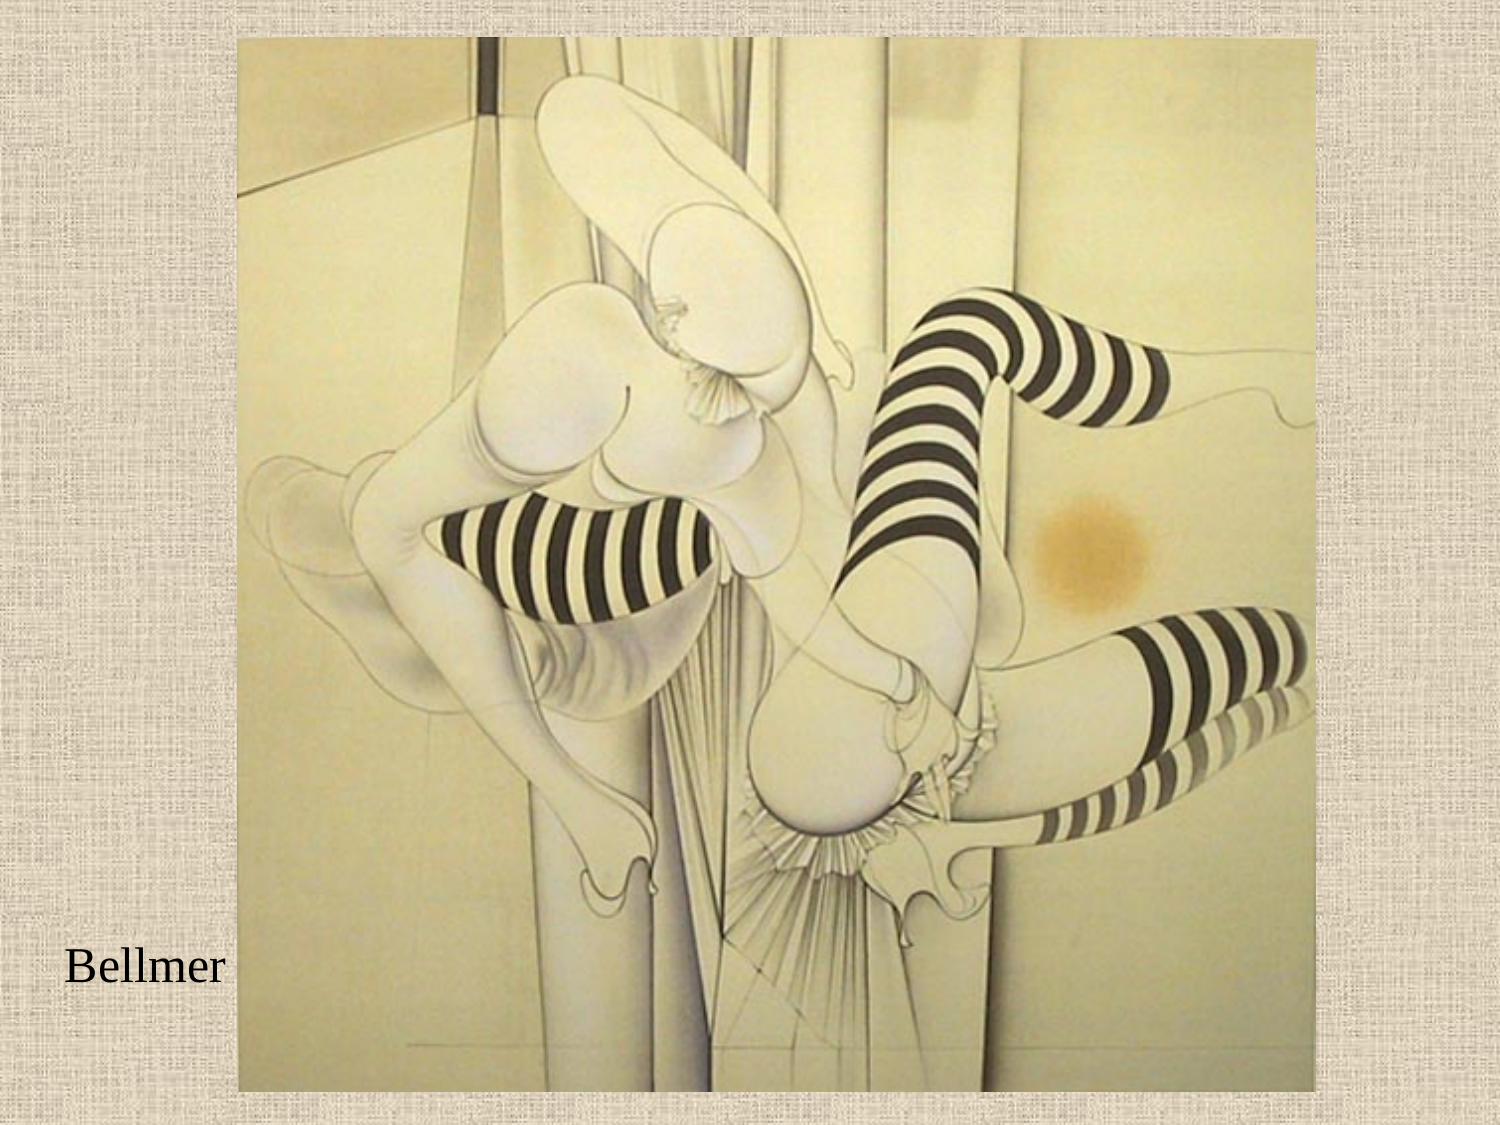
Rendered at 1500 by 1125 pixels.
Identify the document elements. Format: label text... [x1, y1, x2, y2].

picture [0, 0, 1500, 1125]
text_box Bellmer [49, 924, 241, 1000]
